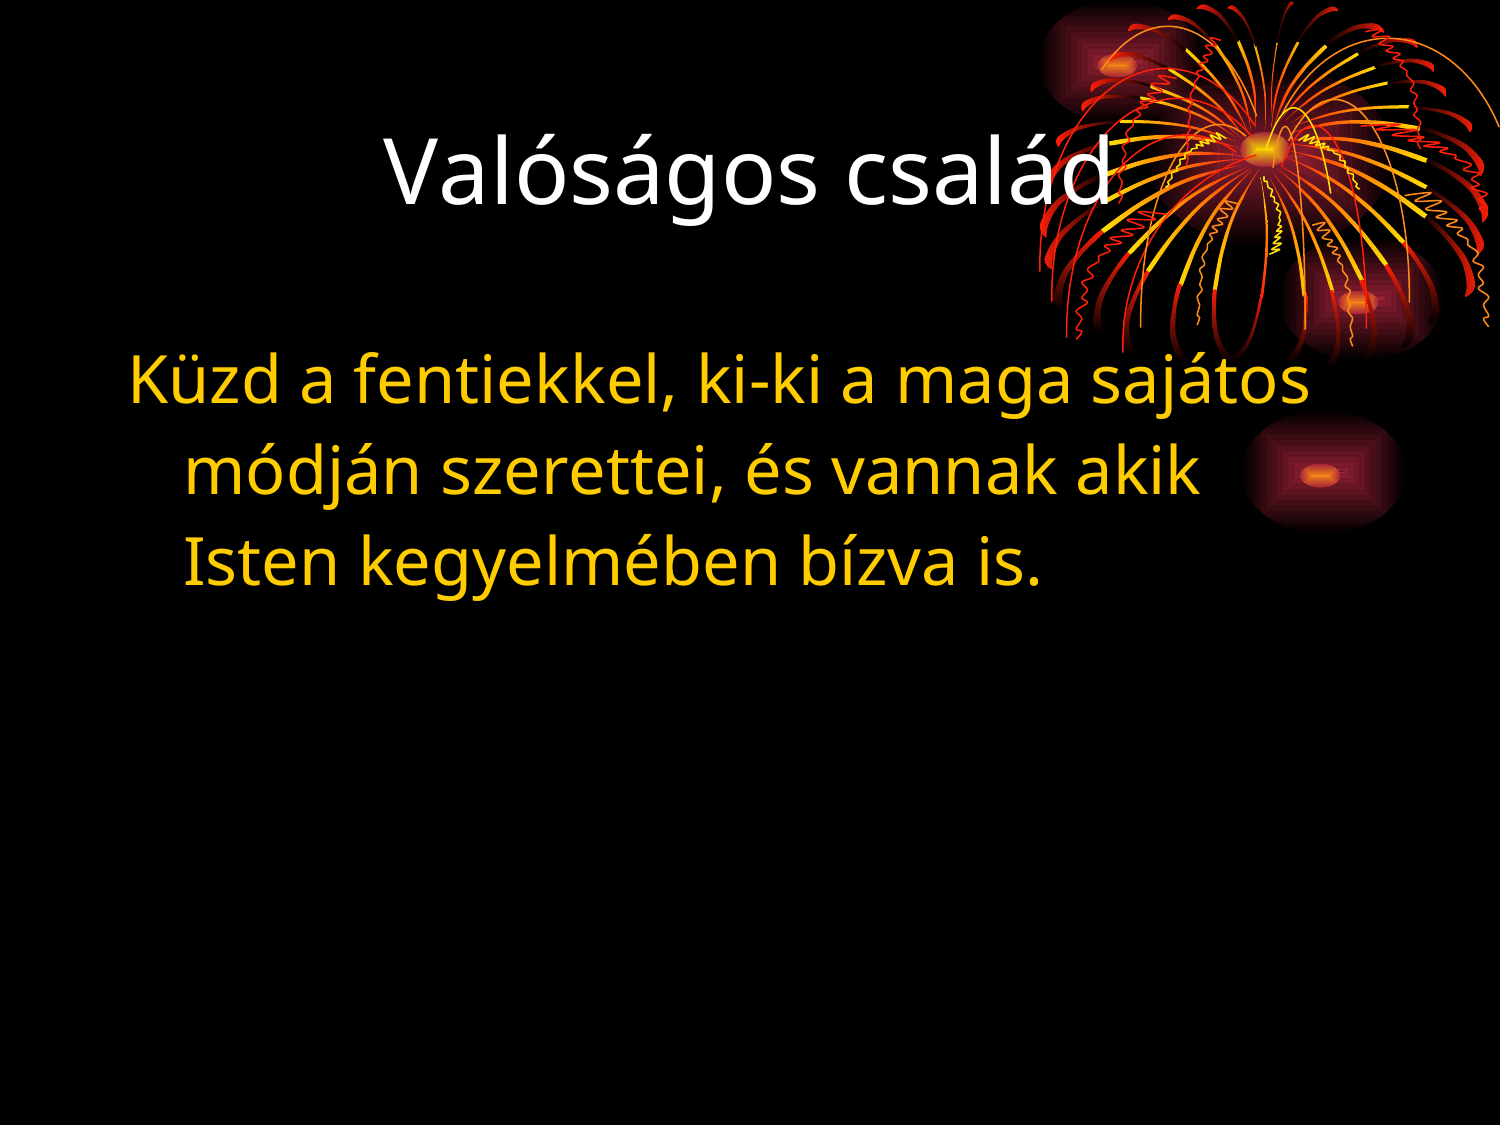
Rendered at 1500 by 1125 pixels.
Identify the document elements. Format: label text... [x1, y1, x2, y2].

list Küzd a fentiekkel, ki-ki a maga sajátos módján szerettei, és vannak akik Isten kegyelmében bízva is. [112, 324, 1388, 1001]
title Valóságos család [112, 49, 1388, 290]
